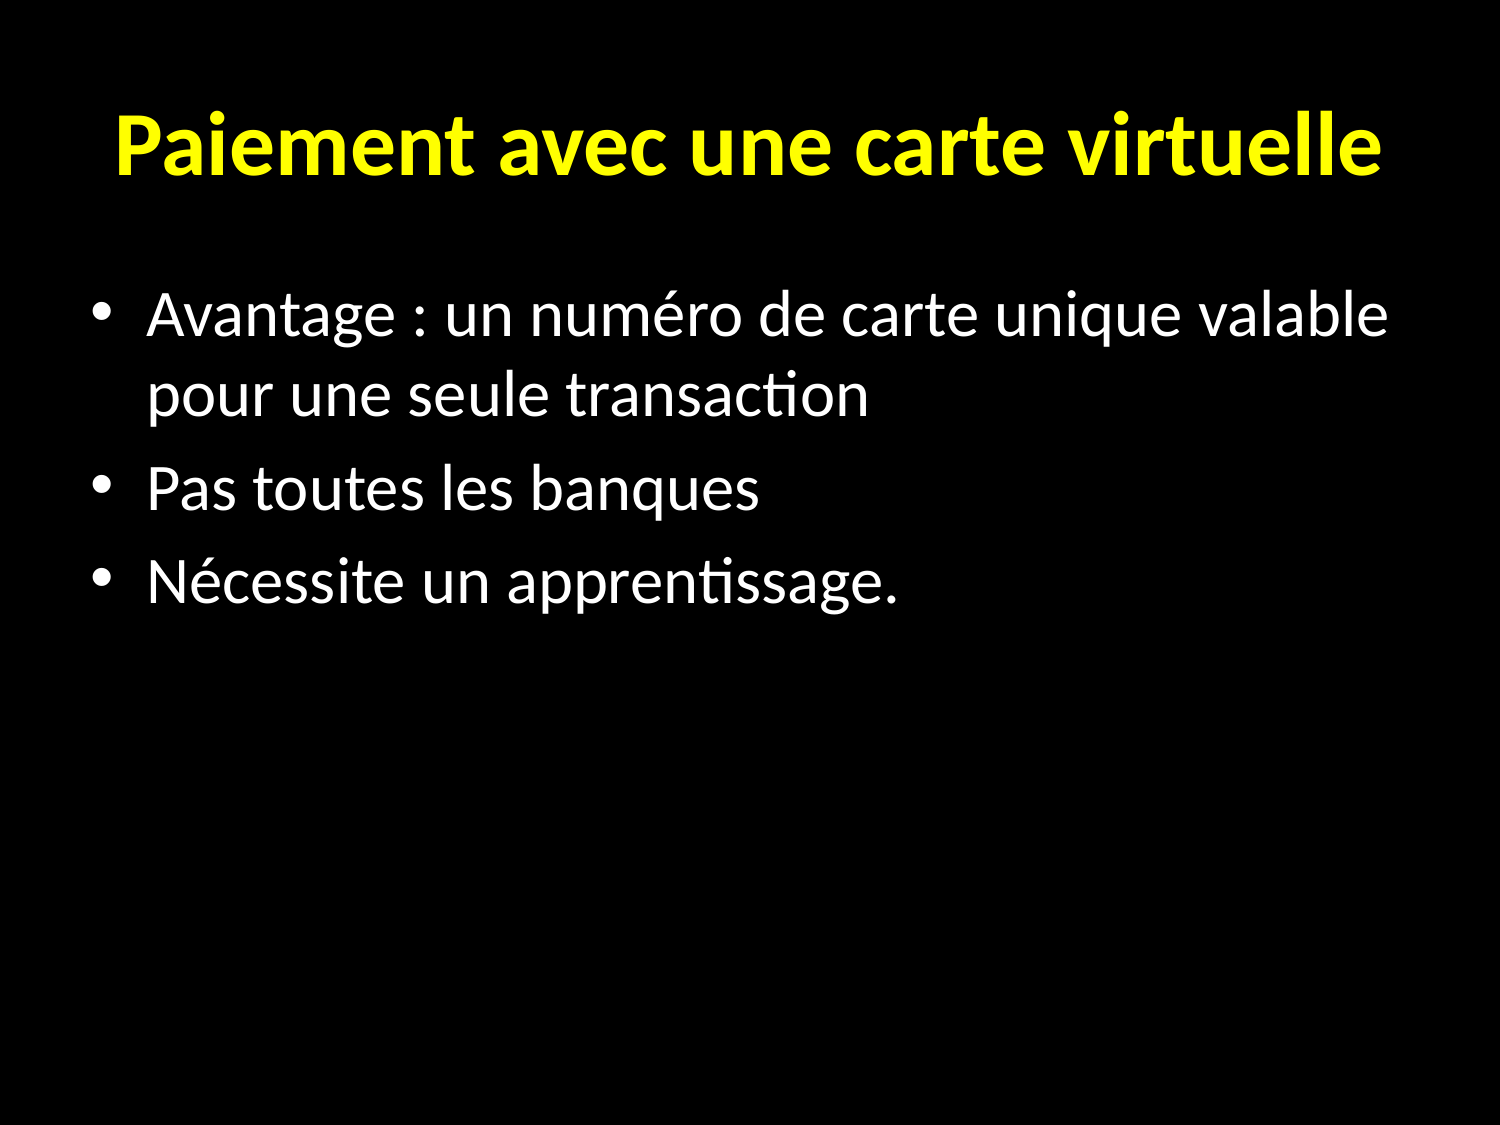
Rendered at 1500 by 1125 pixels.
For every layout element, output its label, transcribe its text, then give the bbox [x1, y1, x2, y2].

title Paiement avec une carte virtuelle [75, 45, 1425, 233]
list Avantage : un numéro de carte unique valable pour une seule transaction Pas toutes les banques Nécessite un apprentissage. [75, 262, 1425, 1005]
